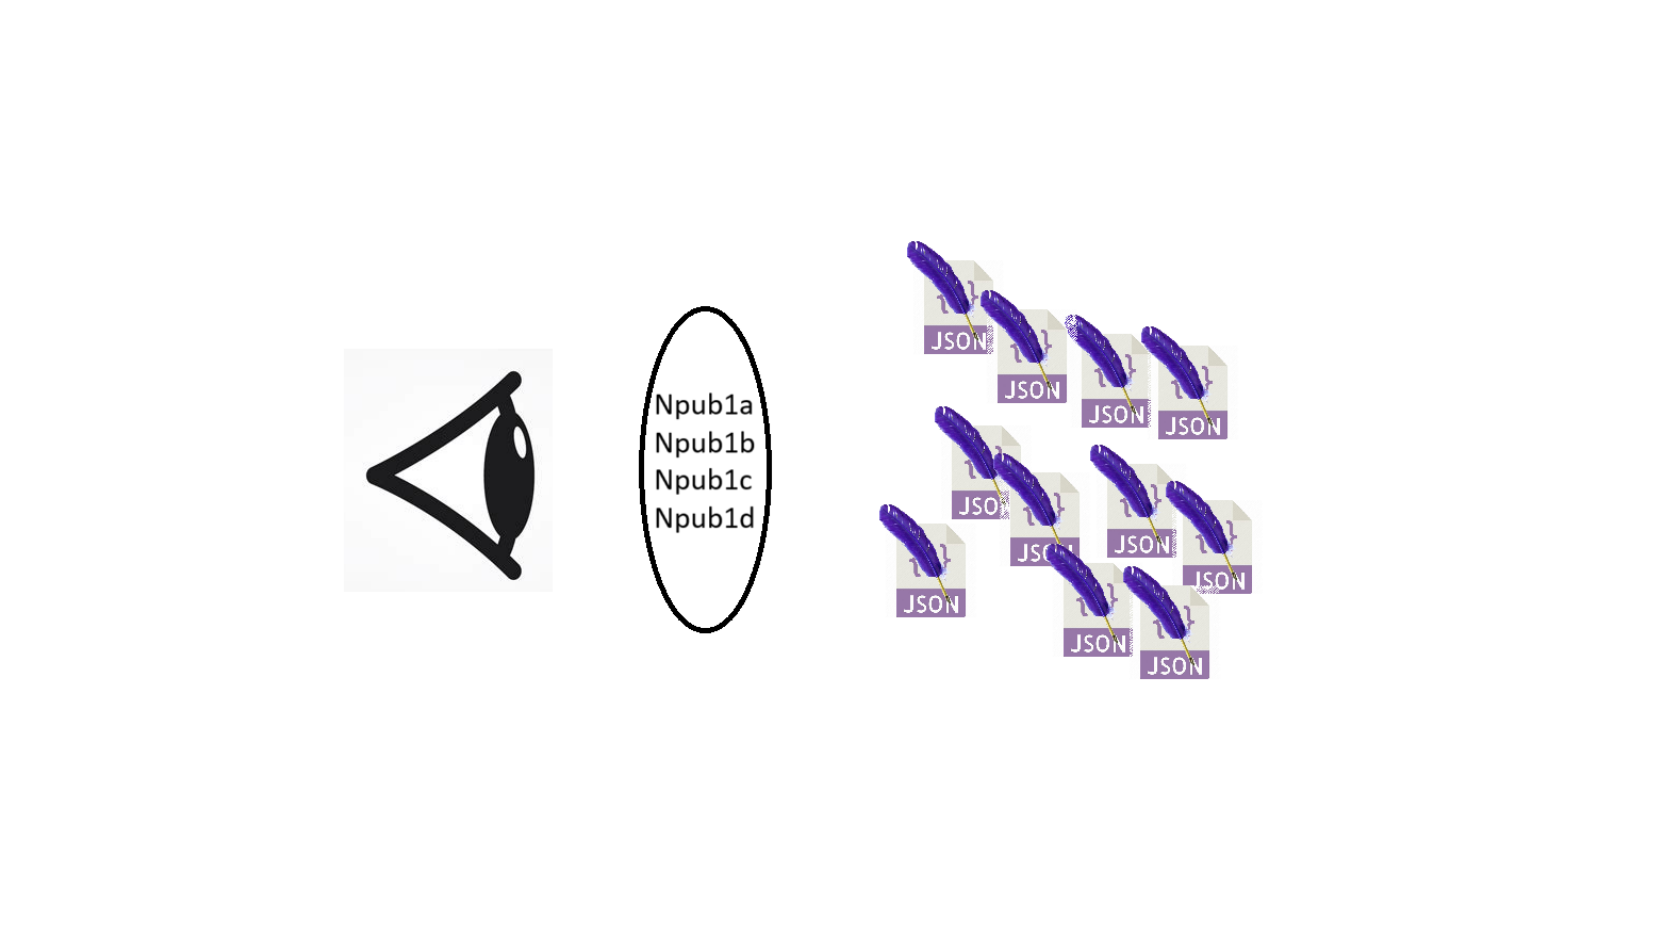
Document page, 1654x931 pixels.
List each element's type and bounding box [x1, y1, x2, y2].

picture [295, 206, 1318, 709]
